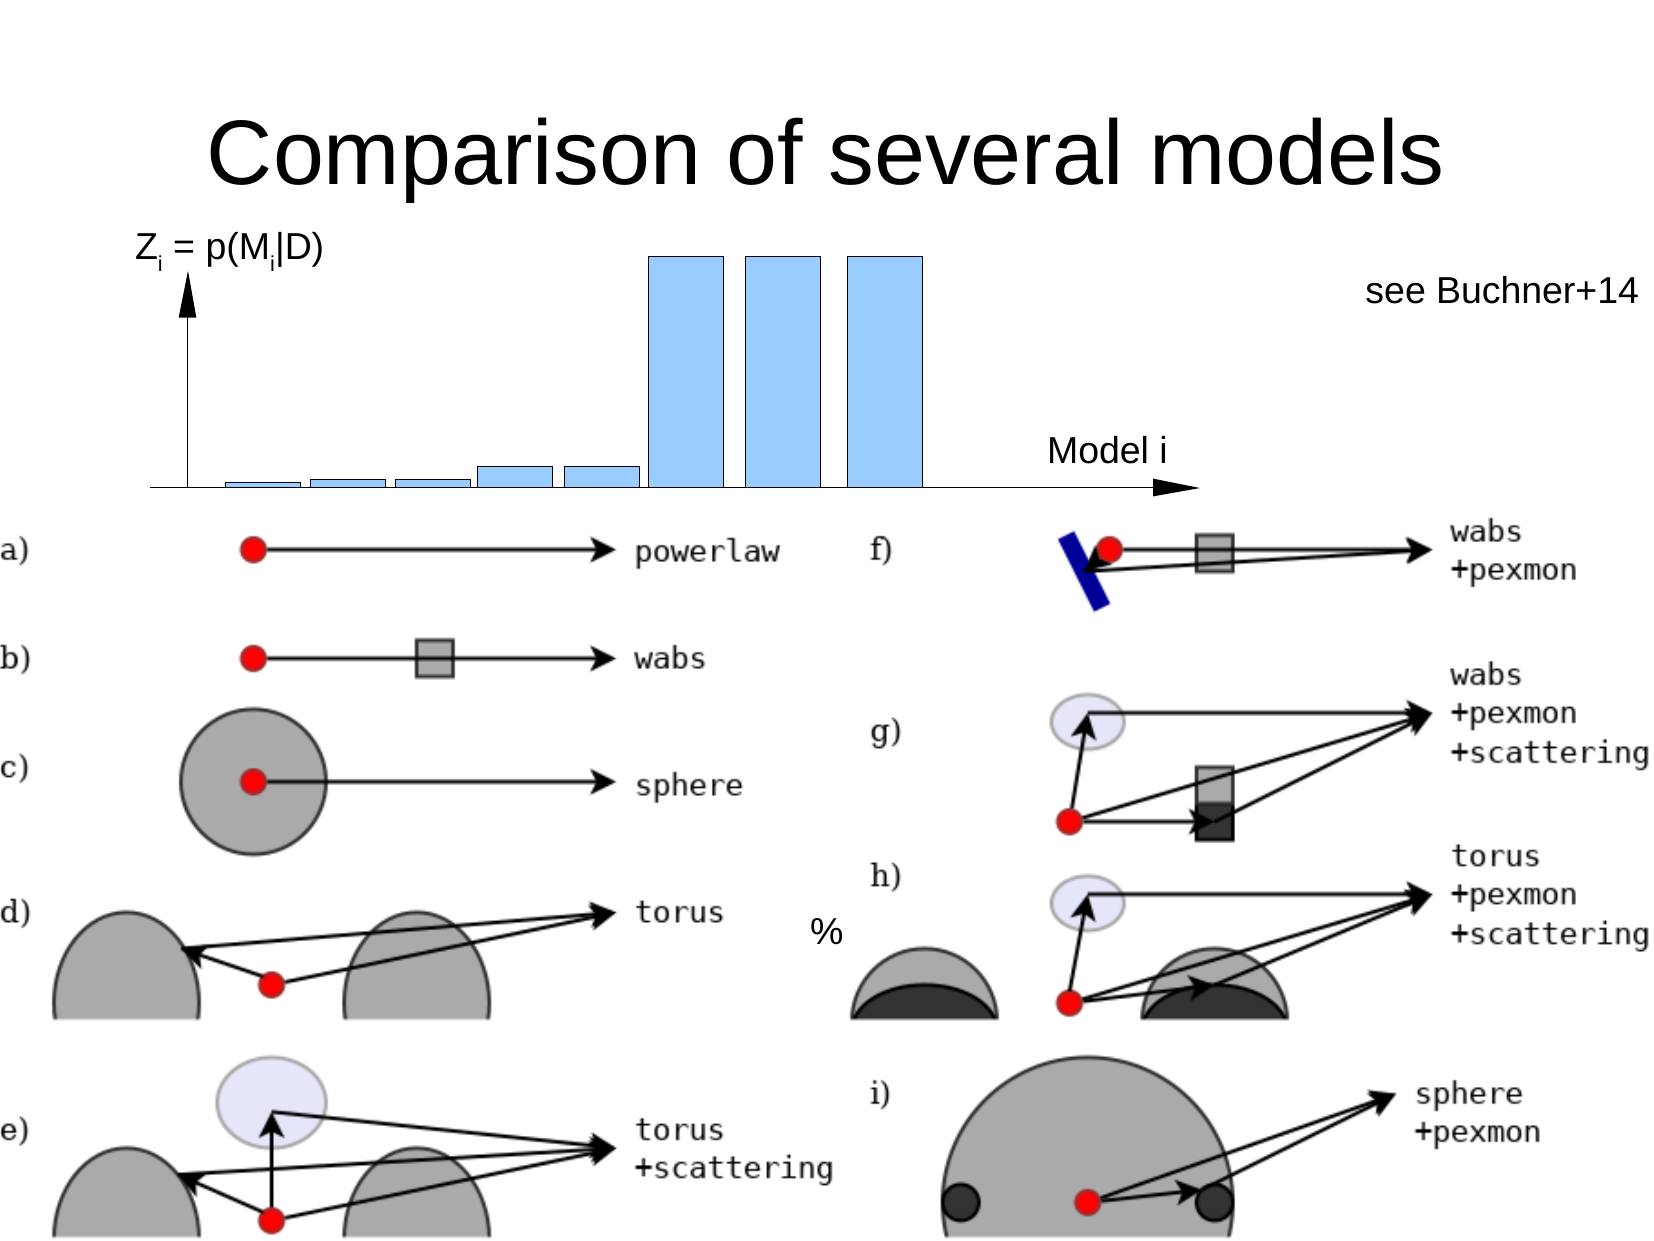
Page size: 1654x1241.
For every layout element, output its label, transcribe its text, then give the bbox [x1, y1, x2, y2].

text_box [310, 479, 386, 488]
text_box Zi = p(Mi|D) [120, 218, 494, 377]
text_box [847, 256, 923, 488]
text_box see Buchner+14 [1237, 262, 1654, 320]
text_box [564, 466, 640, 488]
text_box [395, 479, 471, 488]
text_box Model i [1032, 421, 1247, 513]
text_box [477, 466, 553, 488]
text_box [648, 256, 724, 488]
text_box [745, 256, 821, 488]
picture [0, 513, 1654, 1241]
text_box [225, 482, 301, 488]
title Comparison of several models [82, 49, 1571, 257]
